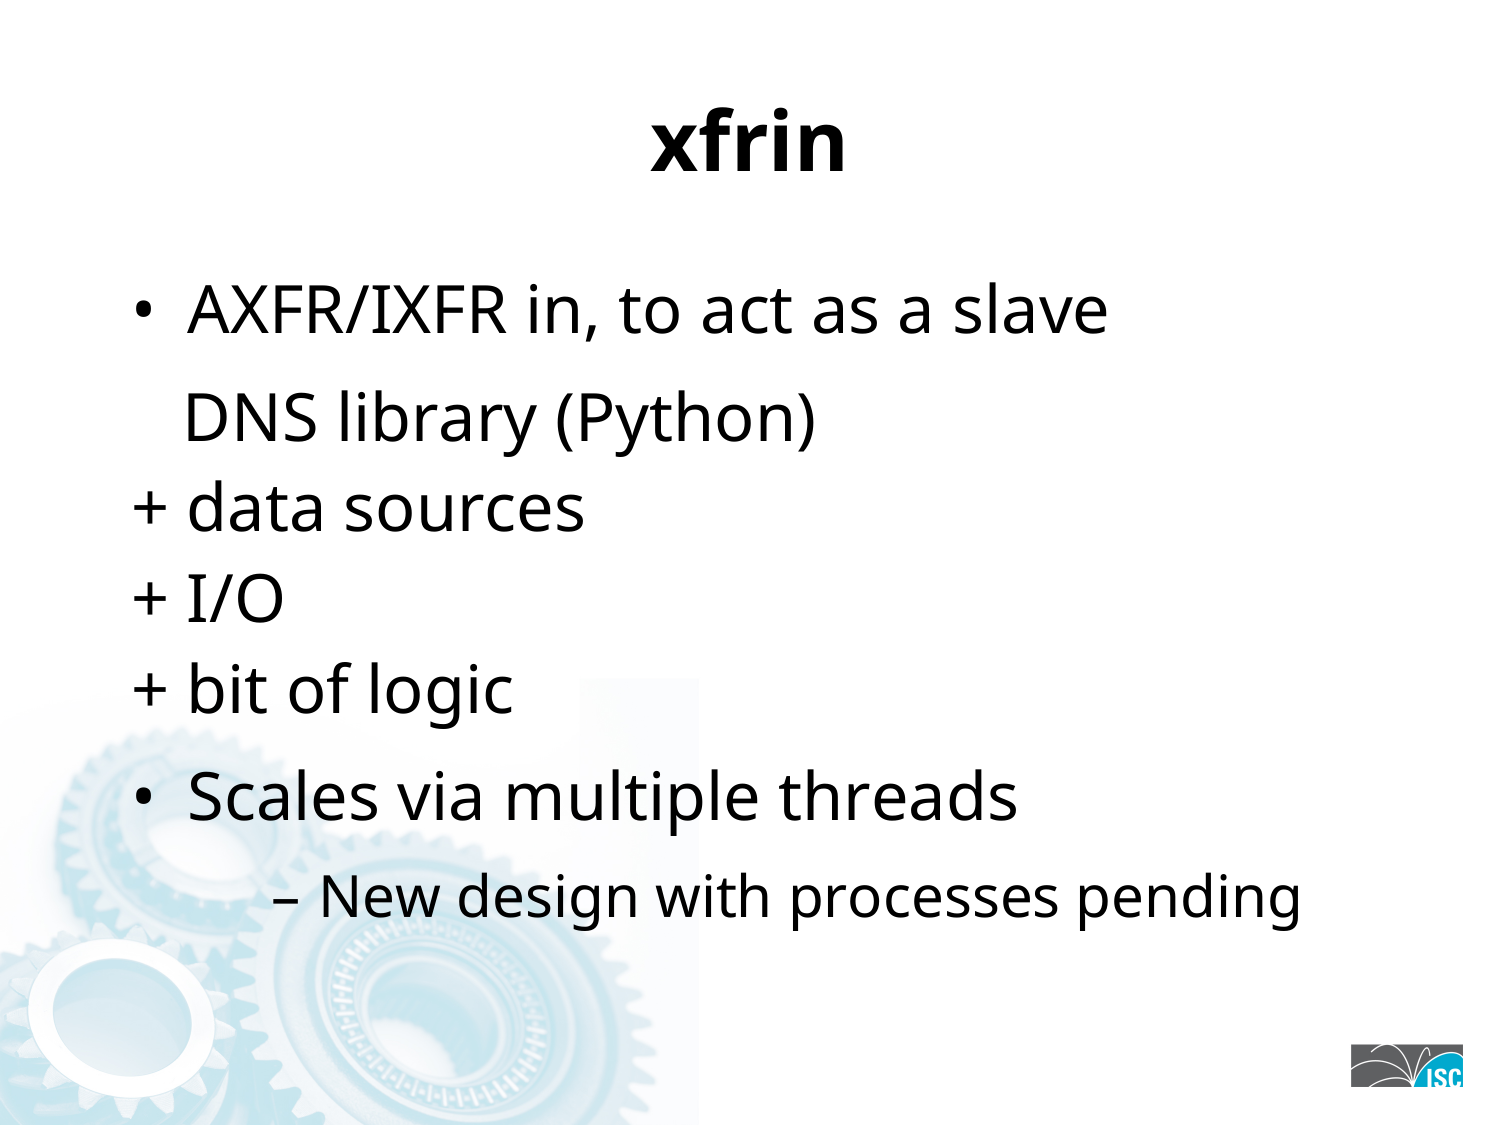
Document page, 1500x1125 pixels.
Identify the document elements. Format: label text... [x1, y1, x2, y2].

picture [0, 0, 1500, 1125]
title xfrin [75, 38, 1426, 240]
list AXFR/IXFR in, to act as a slave DNS library (Python) + data sources + I/O + bit of logic Scales via multiple threads New design with processes pending [75, 262, 1426, 991]
